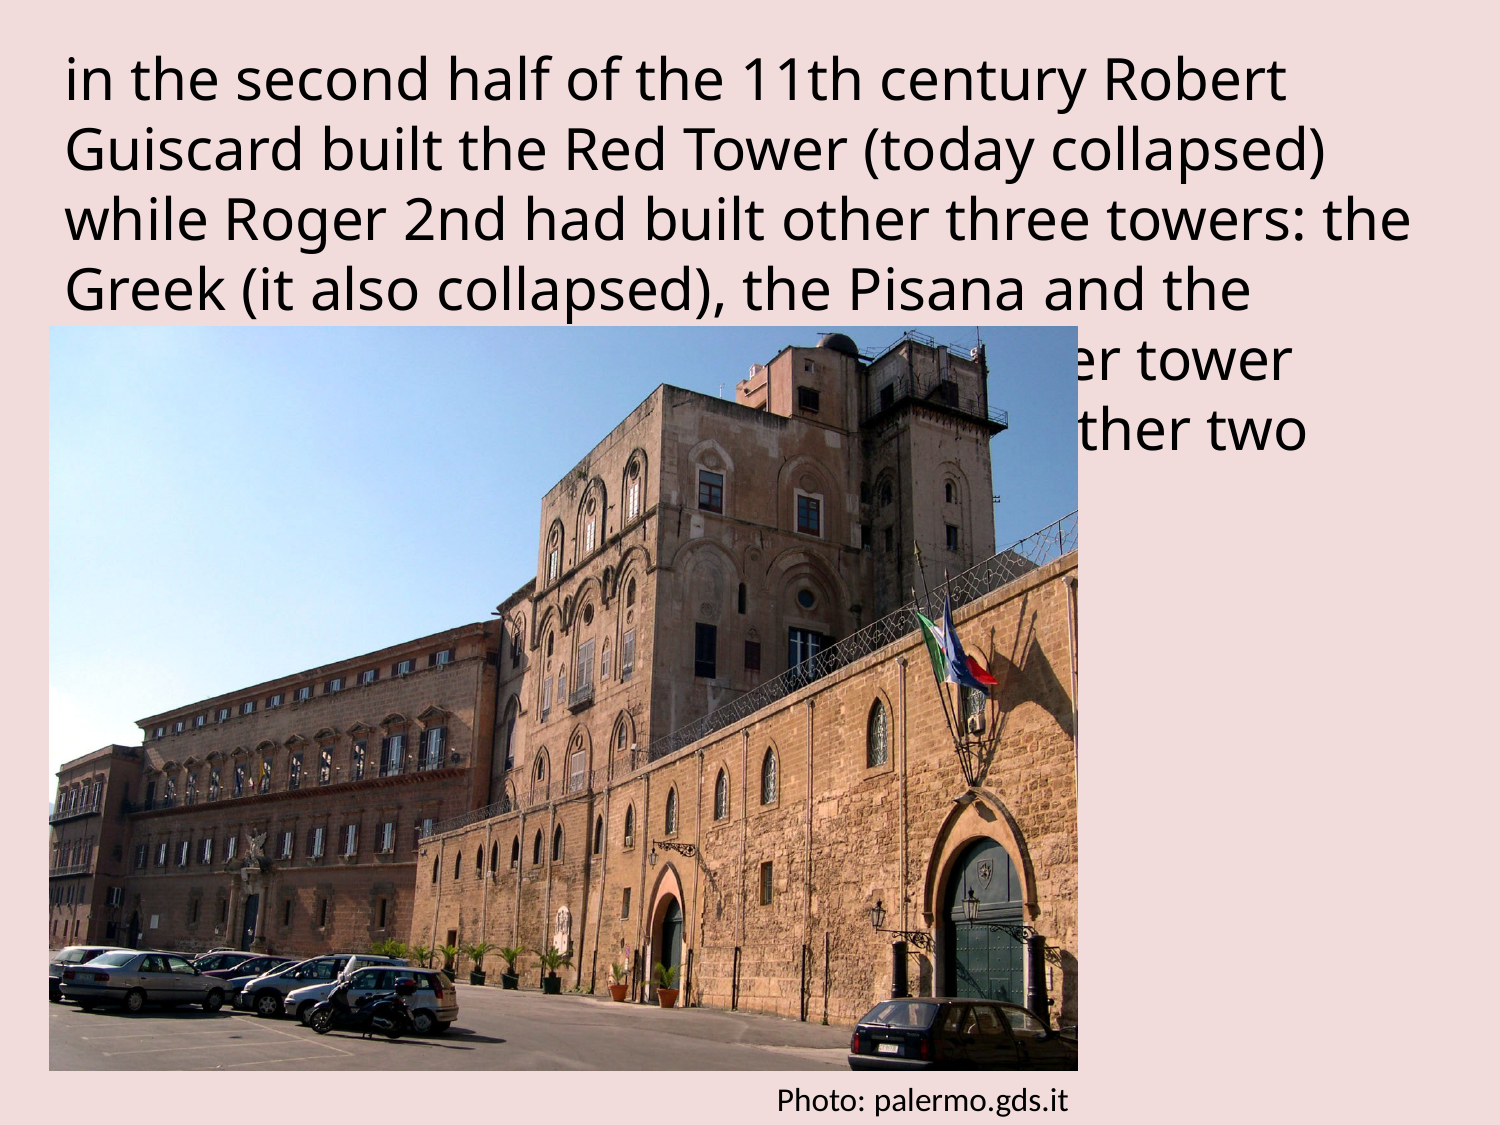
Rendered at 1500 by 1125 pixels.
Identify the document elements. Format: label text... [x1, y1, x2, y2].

text_box in the second half of the 11th century Robert Guiscard built the Red Tower (today collapsed) while Roger 2nd had built other three towers: the Greek (it also collapsed), the Pisana and the Joharia. After his son had built another tower called Chirimbi (it collapsed like the other two before). [49, 34, 1444, 540]
text_box Photo: palermo.gds.it [761, 1070, 1172, 1125]
picture [49, 326, 1078, 1071]
